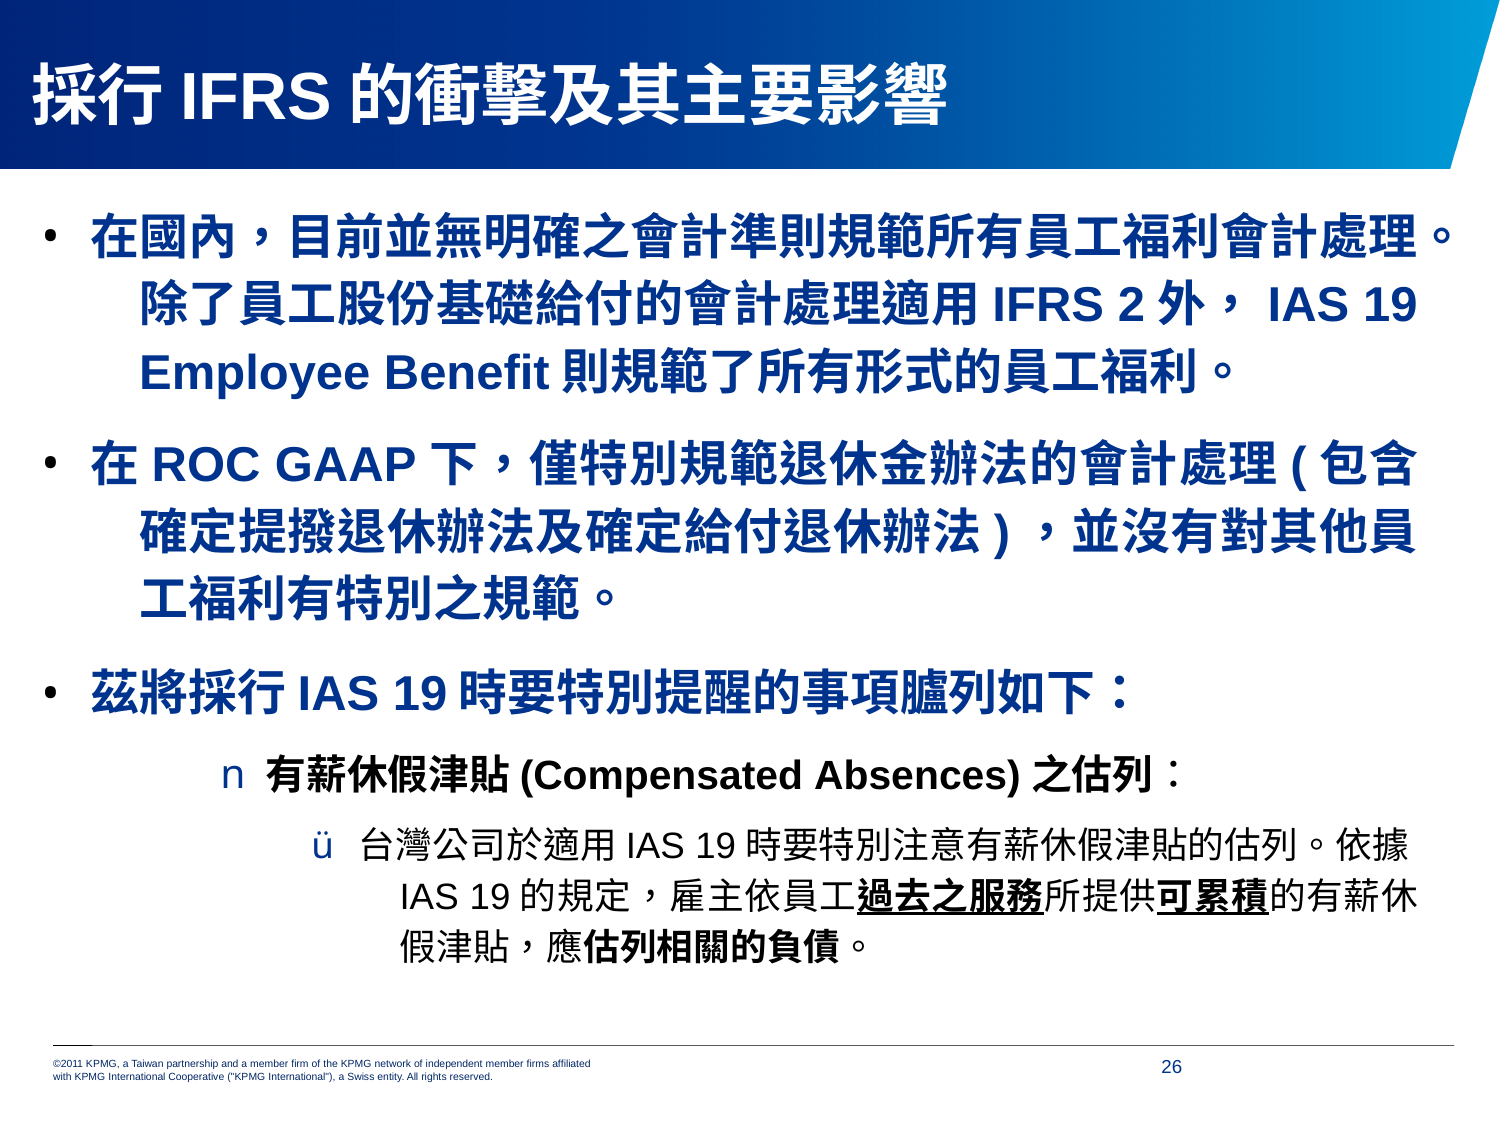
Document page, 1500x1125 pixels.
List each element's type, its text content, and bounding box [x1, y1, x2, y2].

text_box [1146, 1047, 1418, 1094]
list 在國內，目前並無明確之會計準則規範所有員工福利會計處理。除了員工股份基礎給付的會計處理適用IFRS 2外，IAS 19 Employee Benefit則規範了所有形式的員工福利。 在ROC GAAP下，僅特別規範退休金辦法的會計處理(包含確定提撥退休辦法及確定給付退休辦法)，並沒有對其他員工福利有特別之規範。 茲將採行IAS 19時要特別提醒的事項臚列如下： 有薪休假津貼(Compensated Absences)之估列： 台灣公司於適用IAS 19時要特別注意有薪休假津貼的估列。依據IAS 19的規定，雇主依員工過去之服務所提供可累積的有薪休假津貼，應估列相關的負債。 [41, 196, 1418, 977]
title 採行IFRS的衝擊及其主要影響 [31, 24, 1400, 161]
